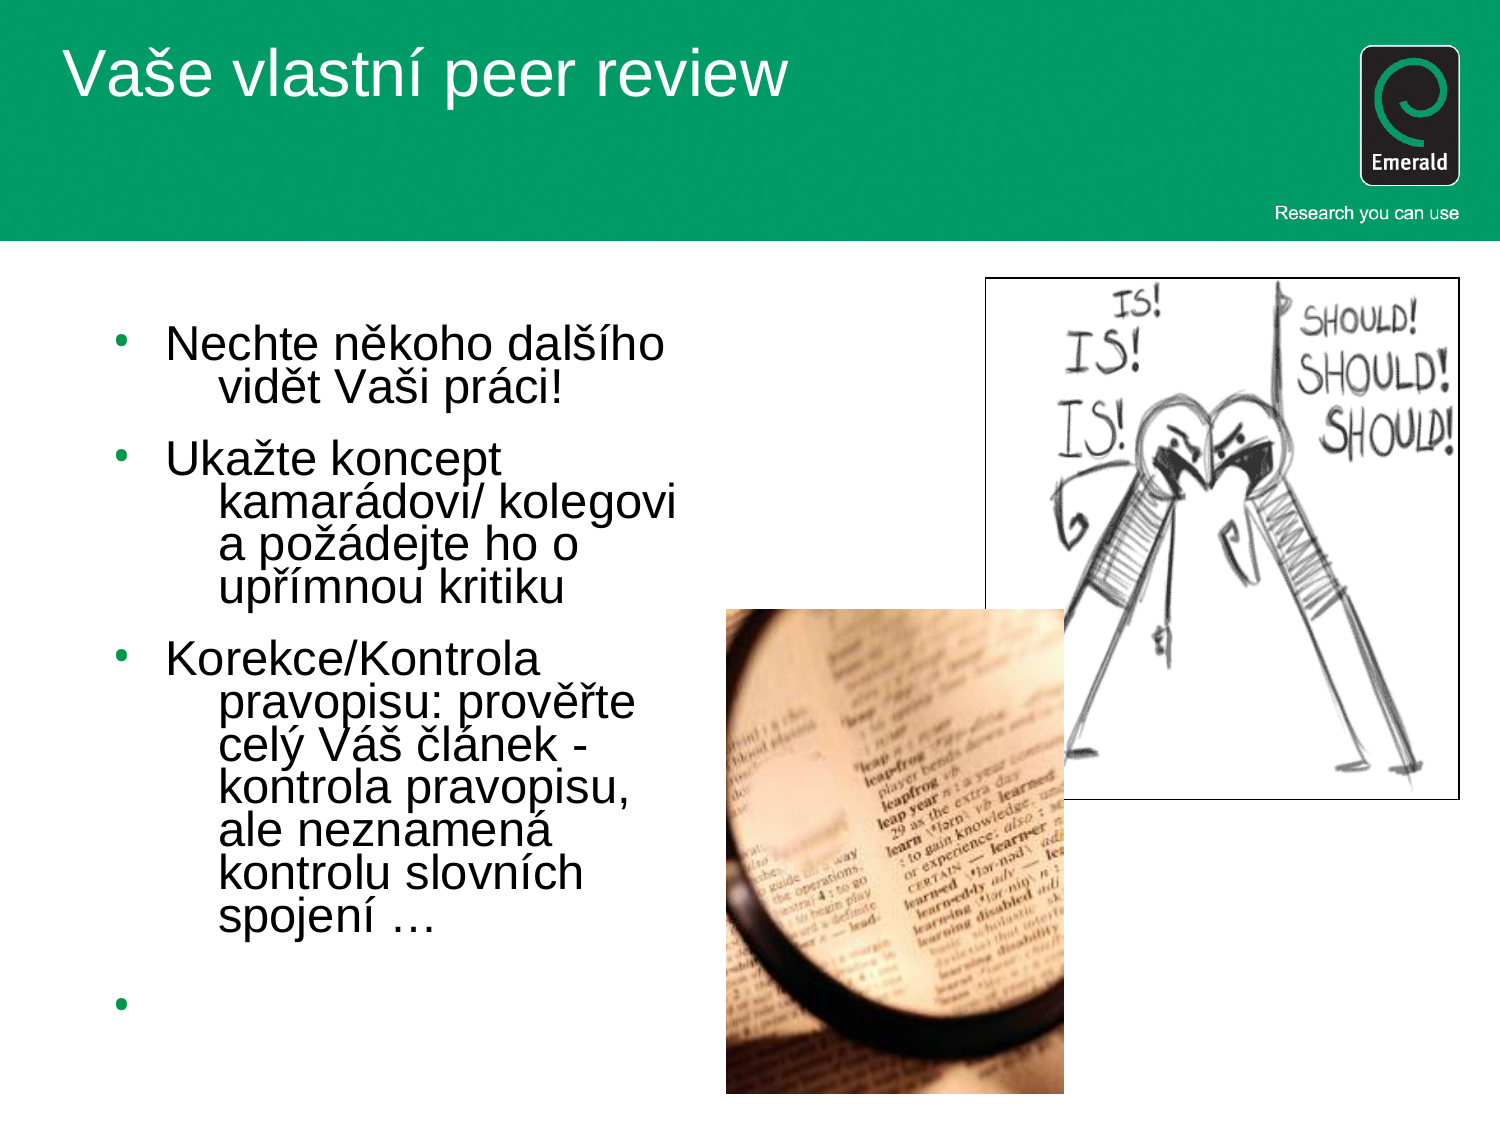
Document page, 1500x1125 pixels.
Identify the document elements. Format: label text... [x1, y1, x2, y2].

picture [726, 278, 1459, 1094]
list Nechte někoho dalšího vidět Vaši práci! Ukažte koncept kamarádovi/ kolegovi a požádejte ho o upřímnou kritiku Korekce/Kontrola pravopisu: prověřte celý Váš článek - kontrola pravopisu, ale neznamená kontrolu slovních spojení … [112, 326, 703, 950]
title Vaše vlastní peer review [62, 38, 1250, 220]
